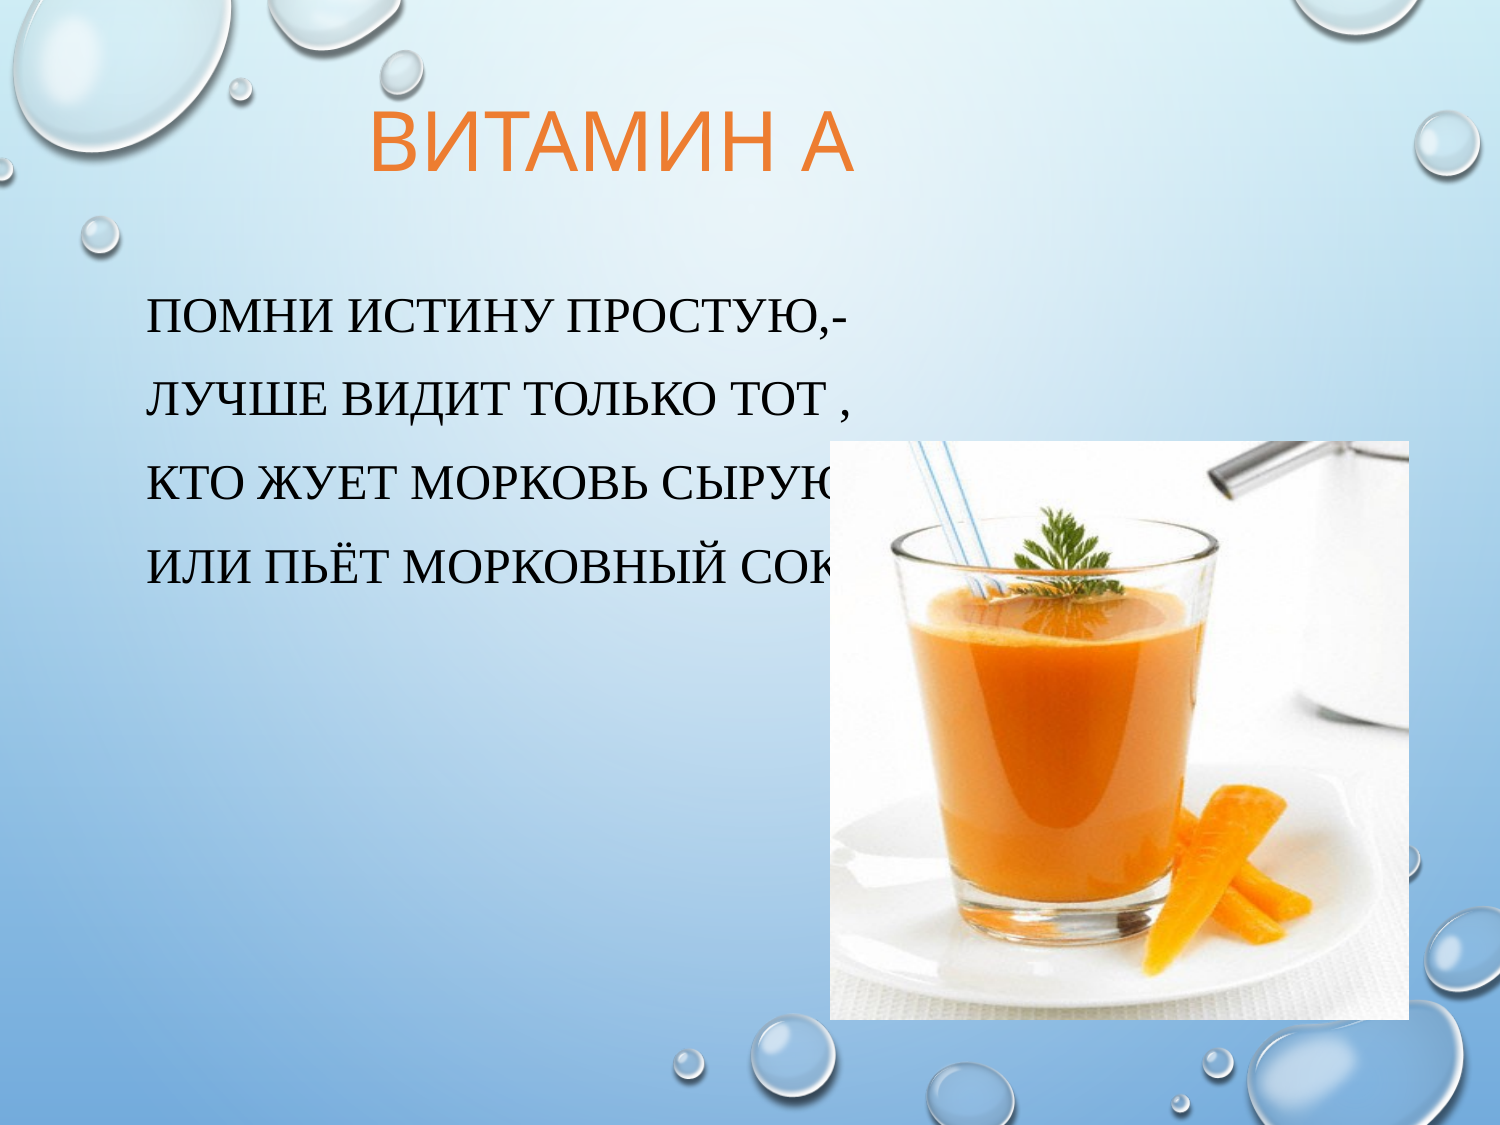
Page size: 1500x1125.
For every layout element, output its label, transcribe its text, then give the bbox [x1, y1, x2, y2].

list Помни истину простую,- Лучше видит только тот , Кто жует морковь сырую Или пьёт морковный сок. [0, 262, 1282, 694]
title Витамин А [0, 81, 1222, 208]
picture [830, 441, 1409, 1020]
